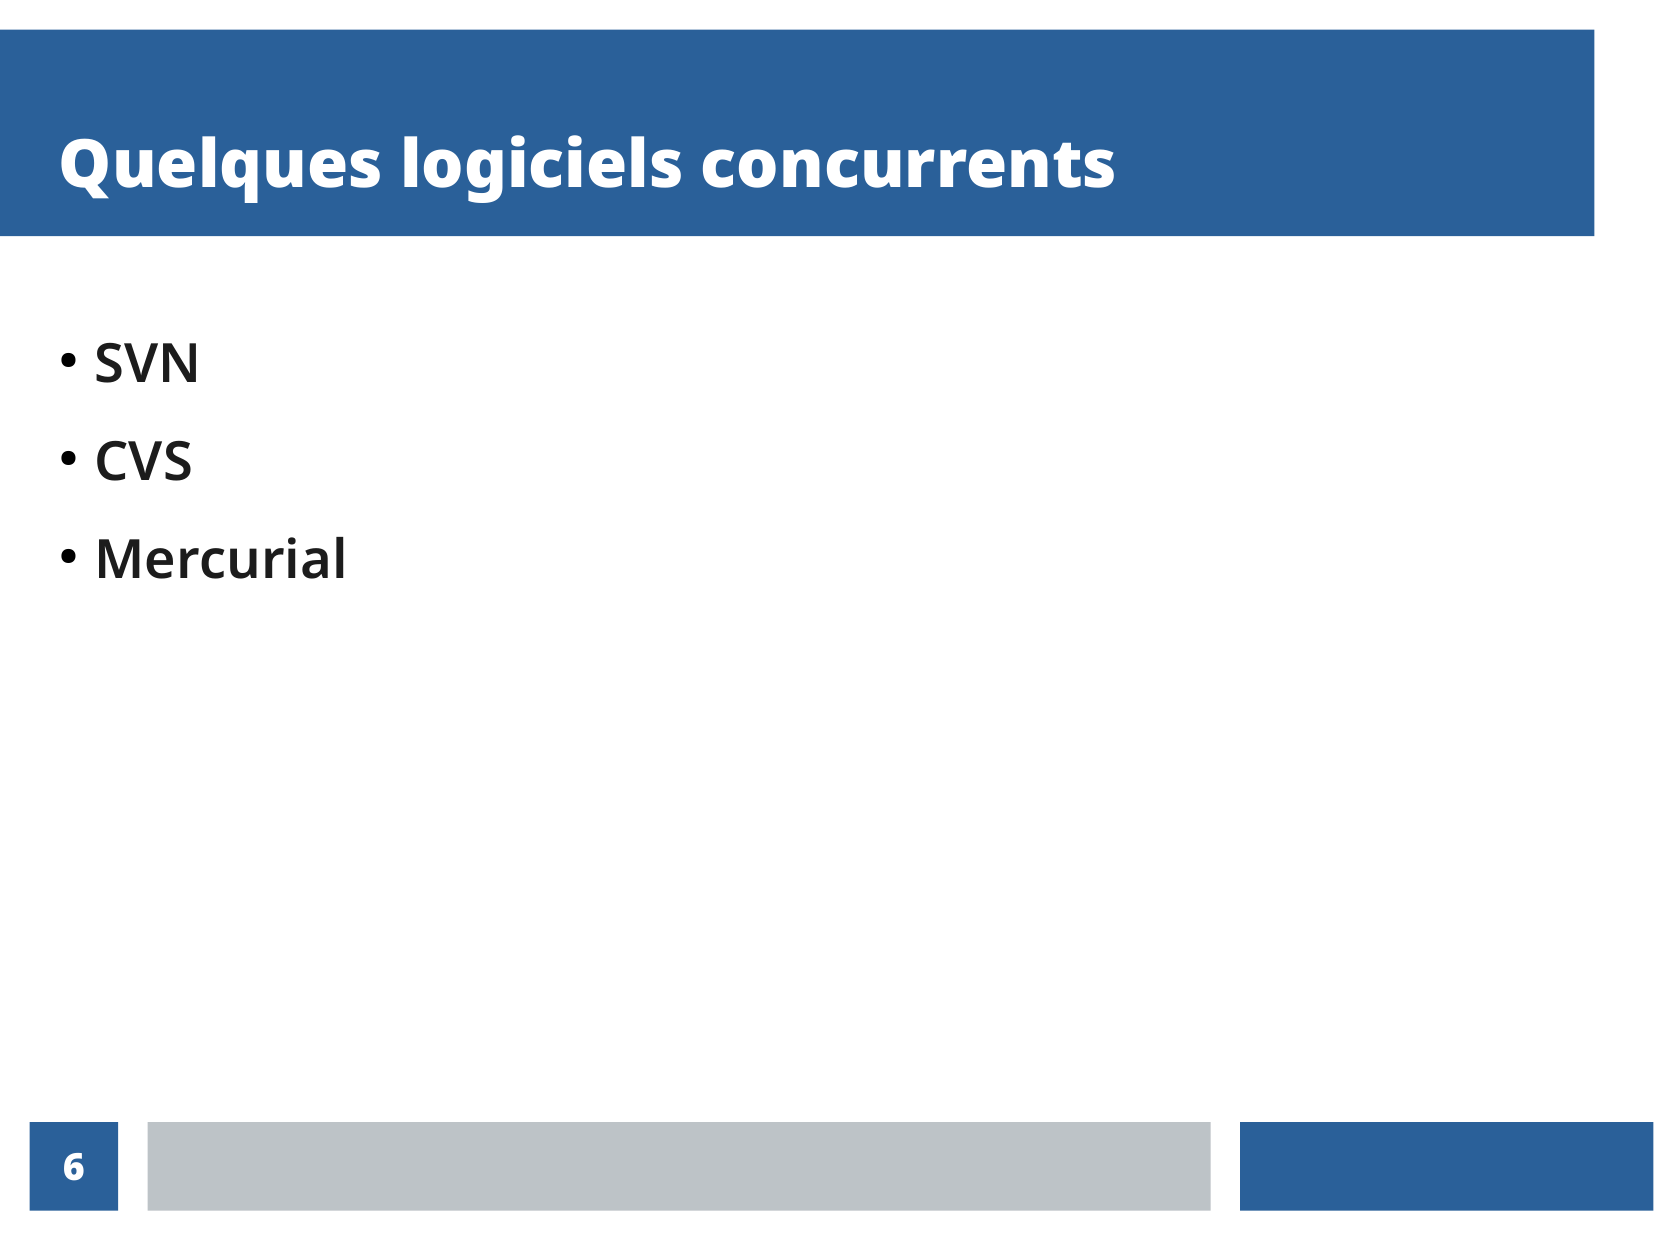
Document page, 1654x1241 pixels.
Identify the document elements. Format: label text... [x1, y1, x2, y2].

list SVN CVS Mercurial [59, 324, 1565, 1093]
title Quelques logiciels concurrents [59, 59, 1595, 207]
